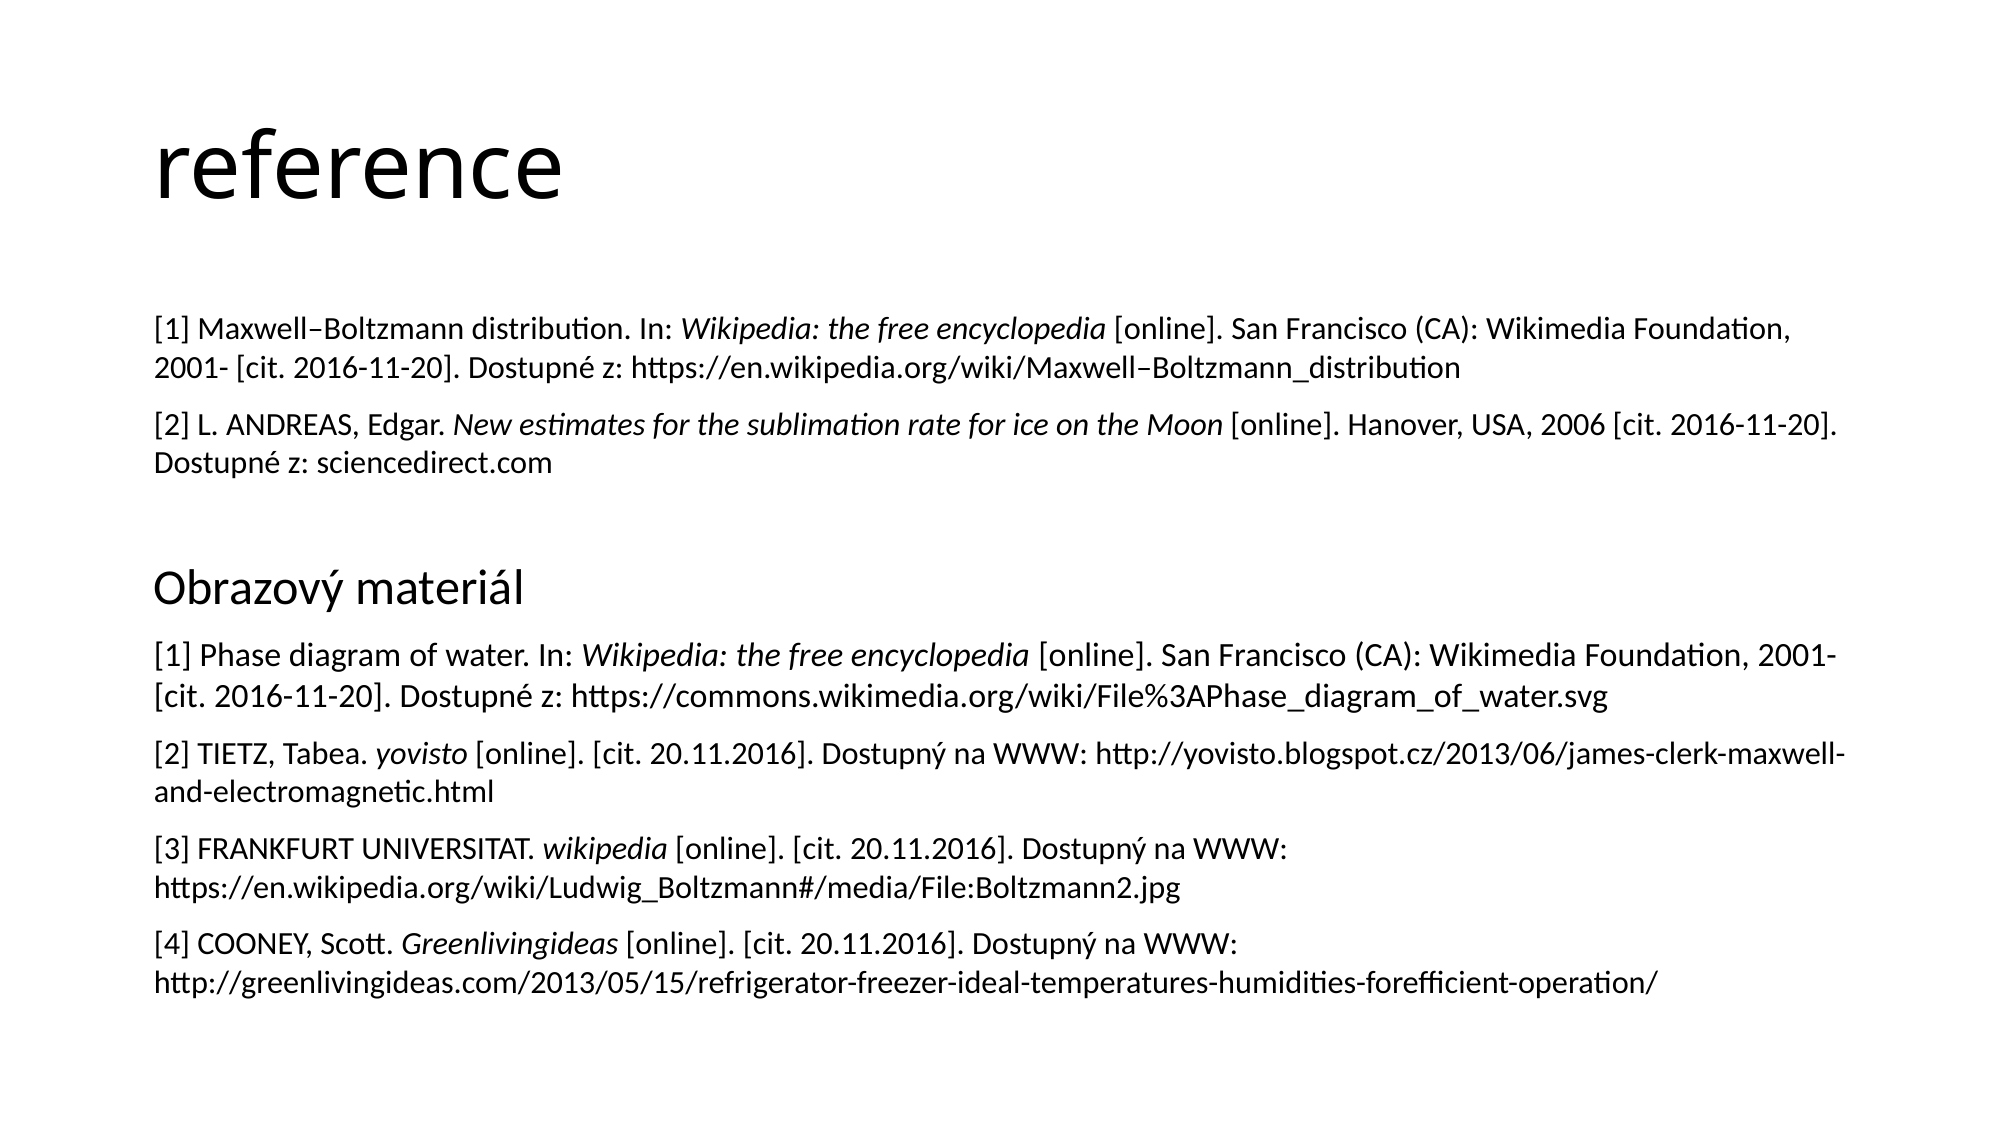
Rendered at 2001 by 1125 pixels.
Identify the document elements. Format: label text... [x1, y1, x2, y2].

list [1] Maxwell–Boltzmann distribution. In: Wikipedia: the free encyclopedia [online]. San Francisco (CA): Wikimedia Foundation, 2001- [cit. 2016-11-20]. Dostupné z: https://en.wikipedia.org/wiki/Maxwell–Boltzmann_distribution [2] L. ANDREAS, Edgar. New estimates for the sublimation rate for ice on the Moon [online]. Hanover, USA, 2006 [cit. 2016-11-20]. Dostupné z: sciencedirect.com Obrazový materiál [1] Phase diagram of water. In: Wikipedia: the free encyclopedia [online]. San Francisco (CA): Wikimedia Foundation, 2001- [cit. 2016-11-20]. Dostupné z: https://commons.wikimedia.org/wiki/File%3APhase_diagram_of_water.svg [2] TIETZ, Tabea. yovisto [online]. [cit. 20.11.2016]. Dostupný na WWW: http://yovisto.blogspot.cz/2013/06/james-clerk-maxwell-and-electromagnetic.html [3] FRANKFURT UNIVERSITAT. wikipedia [online]. [cit. 20.11.2016]. Dostupný na WWW: https://en.wikipedia.org/wiki/Ludwig_Boltzmann#/media/File:Boltzmann2.jpg [4] COONEY, Scott. Greenlivingideas [online]. [cit. 20.11.2016]. Dostupný na WWW: http://greenlivingideas.com/2013/05/15/refrigerator-freezer-ideal-temperatures-humidities-forefficient-operation/ [138, 299, 1864, 1014]
title reference [138, 60, 1864, 278]
